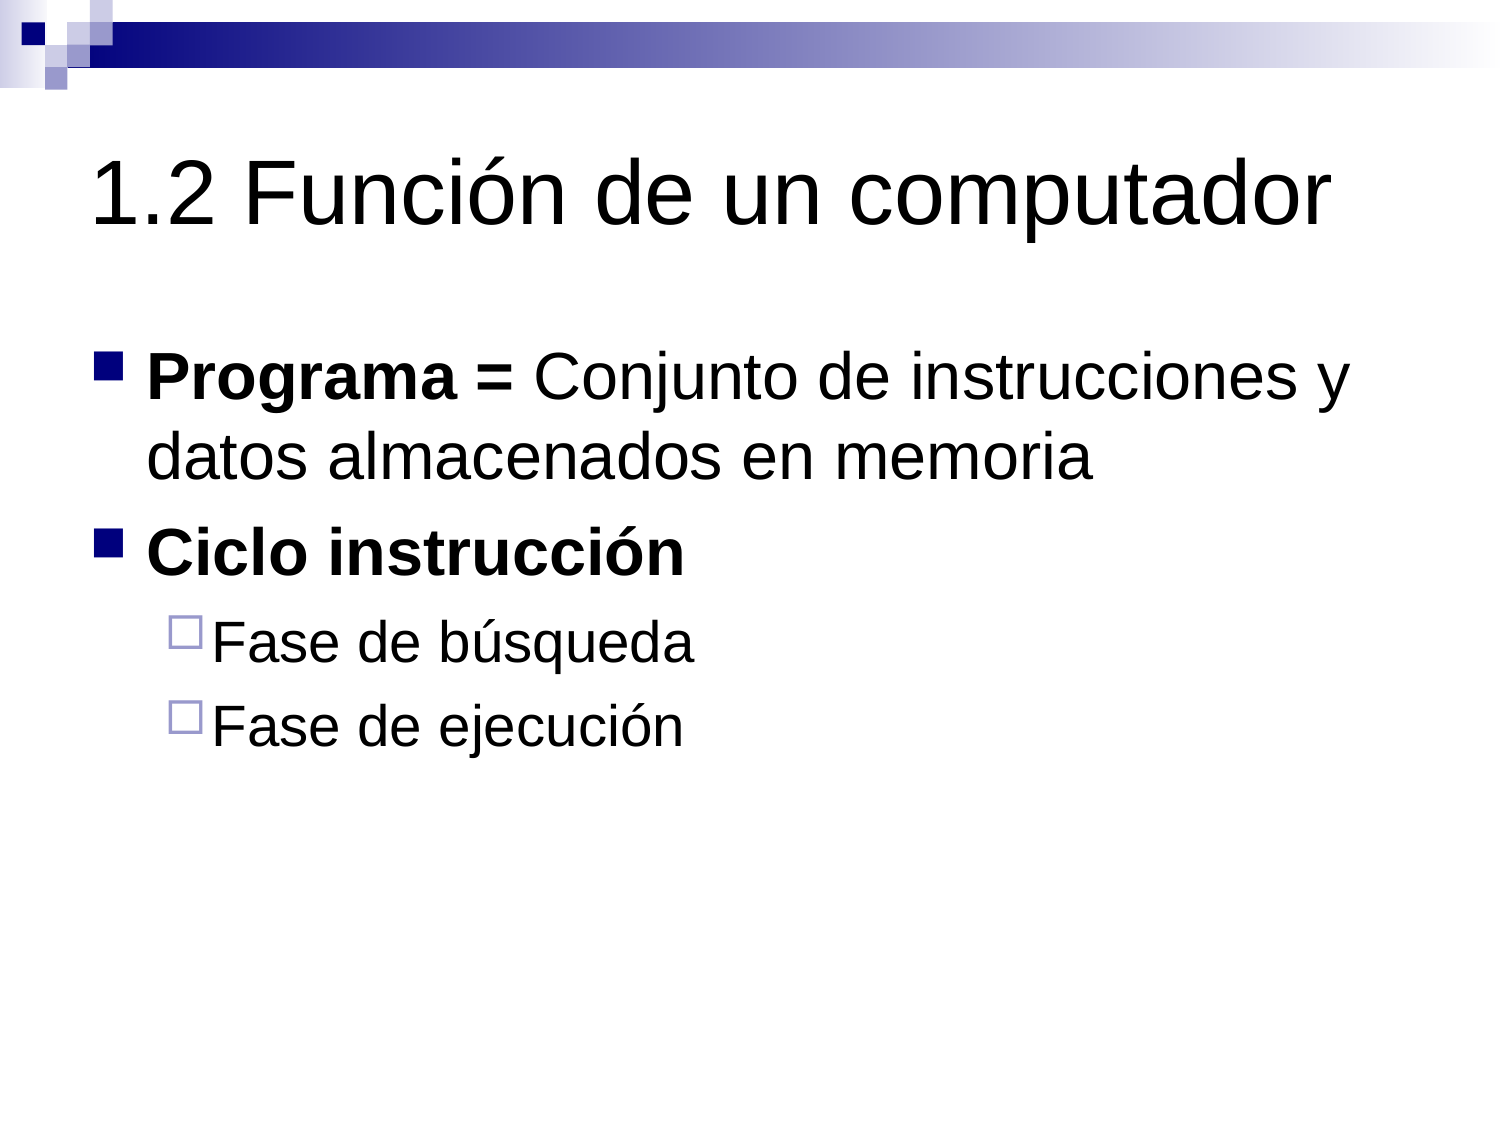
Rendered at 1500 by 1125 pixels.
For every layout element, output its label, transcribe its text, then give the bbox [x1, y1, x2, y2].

list Programa = Conjunto de instrucciones y datos almacenados en memoria Ciclo instrucción Fase de búsqueda Fase de ejecución [75, 324, 1426, 963]
title 1.2 Función de un computador [75, 75, 1426, 301]
